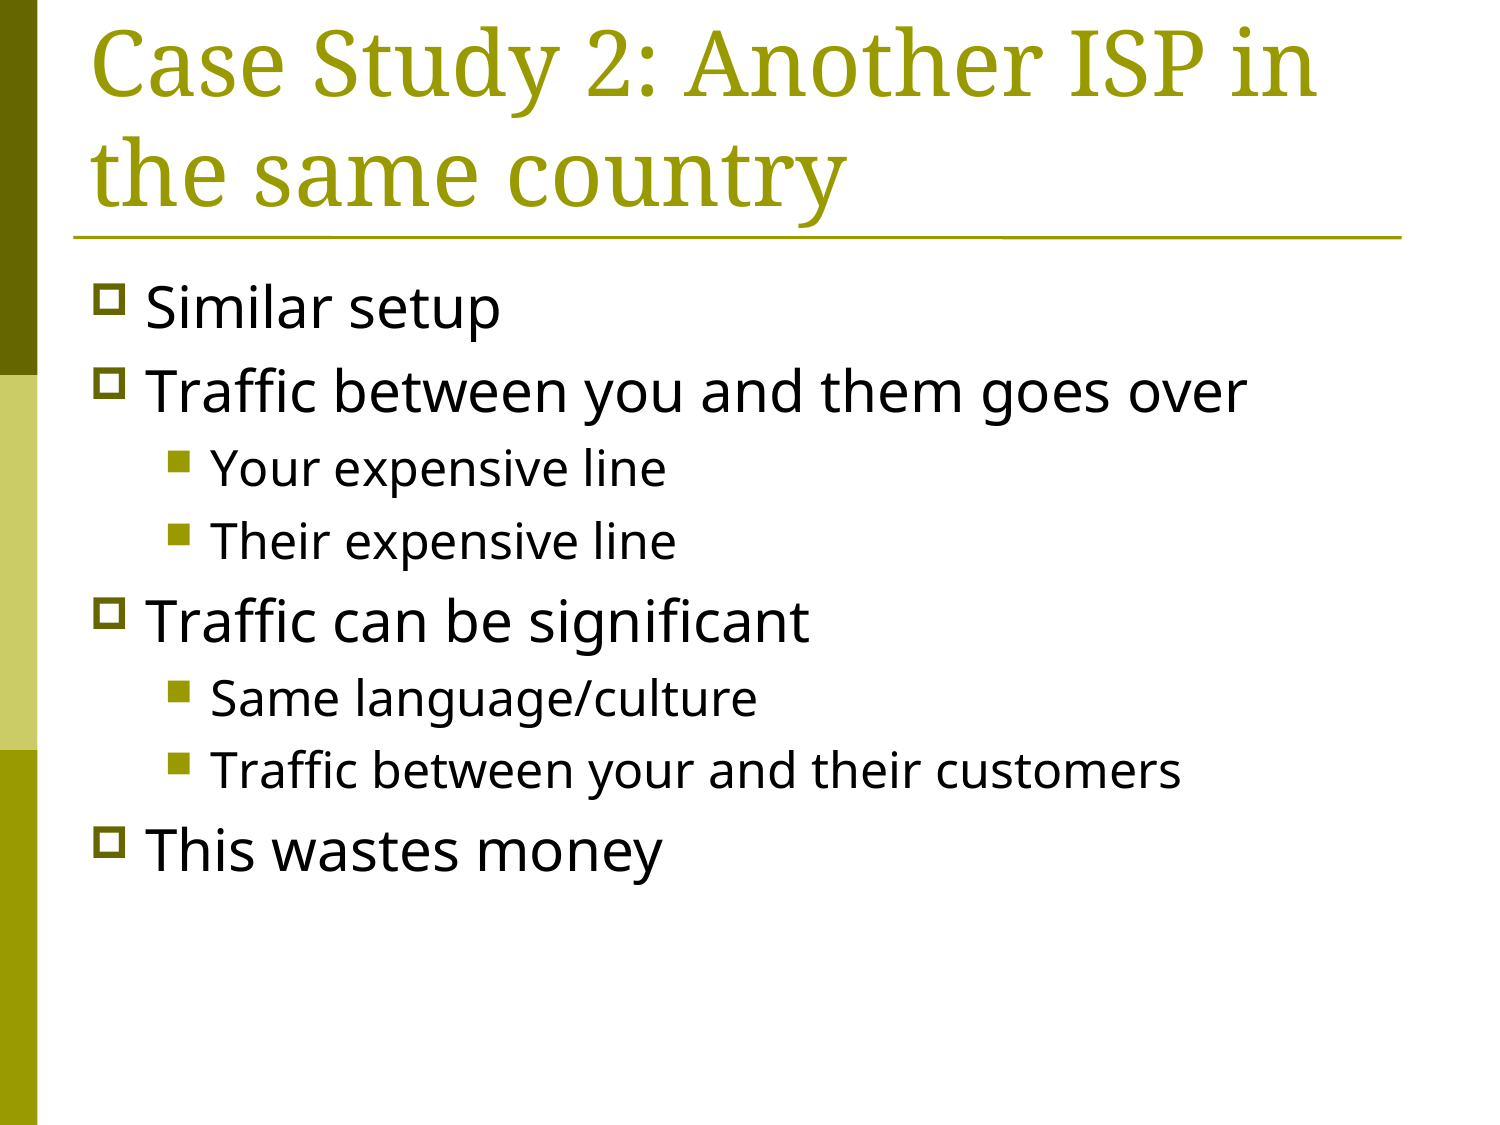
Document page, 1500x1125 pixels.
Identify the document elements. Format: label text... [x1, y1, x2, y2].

title Case Study 2: Another ISP in the same country [75, 0, 1426, 233]
list Similar setup Traffic between you and them goes over Your expensive line Their expensive line Traffic can be significant Same language/culture Traffic between your and their customers This wastes money [75, 262, 1426, 1006]
